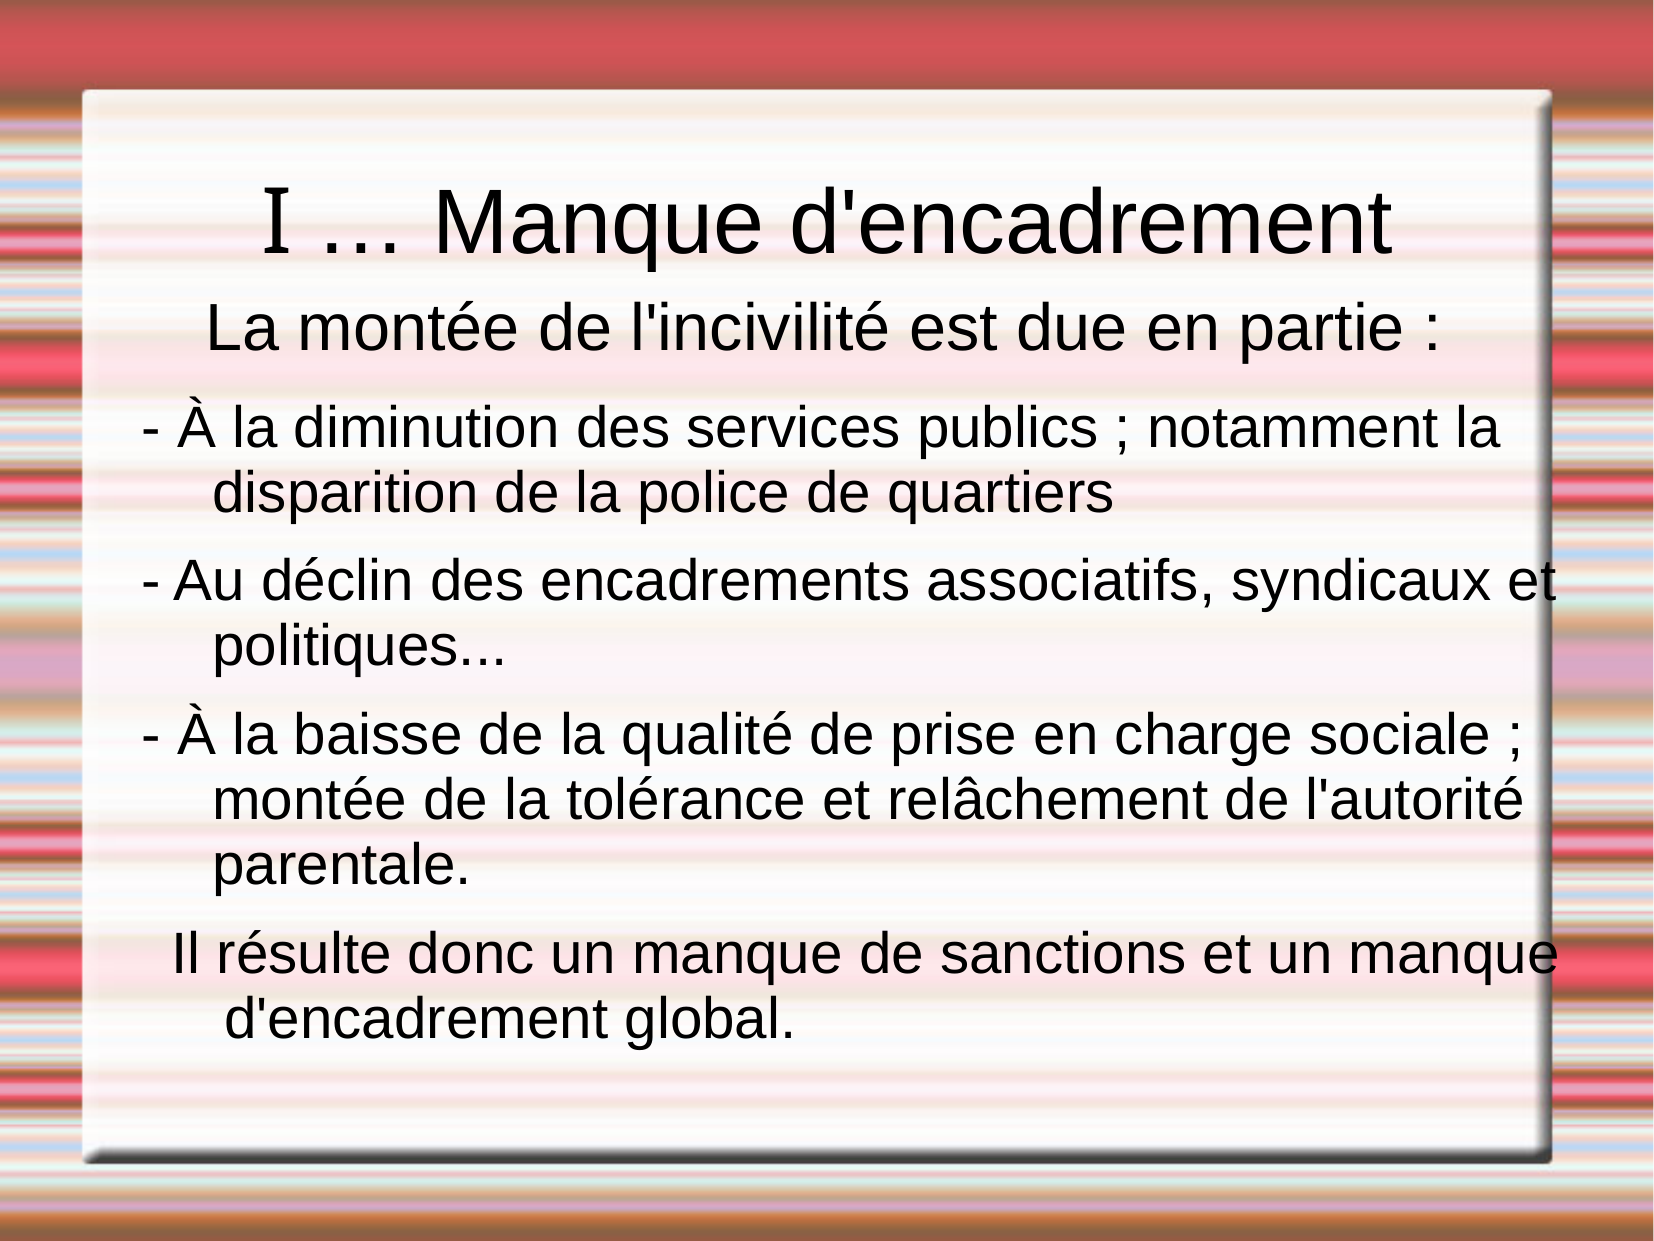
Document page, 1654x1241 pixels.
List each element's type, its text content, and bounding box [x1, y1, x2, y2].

picture [0, 0, 1654, 1241]
list La montée de l'incivilité est due en partie : - À la diminution des services publics ; notamment la disparition de la police de quartiers - Au déclin des encadrements associatifs, syndicaux et politiques... - À la baisse de la qualité de prise en charge sociale ; montée de la tolérance et relâchement de l'autorité parentale. Il résulte donc un manque de sanctions et un manque d'encadrement global. [82, 290, 1571, 1094]
title I … Manque d'encadrement [121, 114, 1534, 290]
